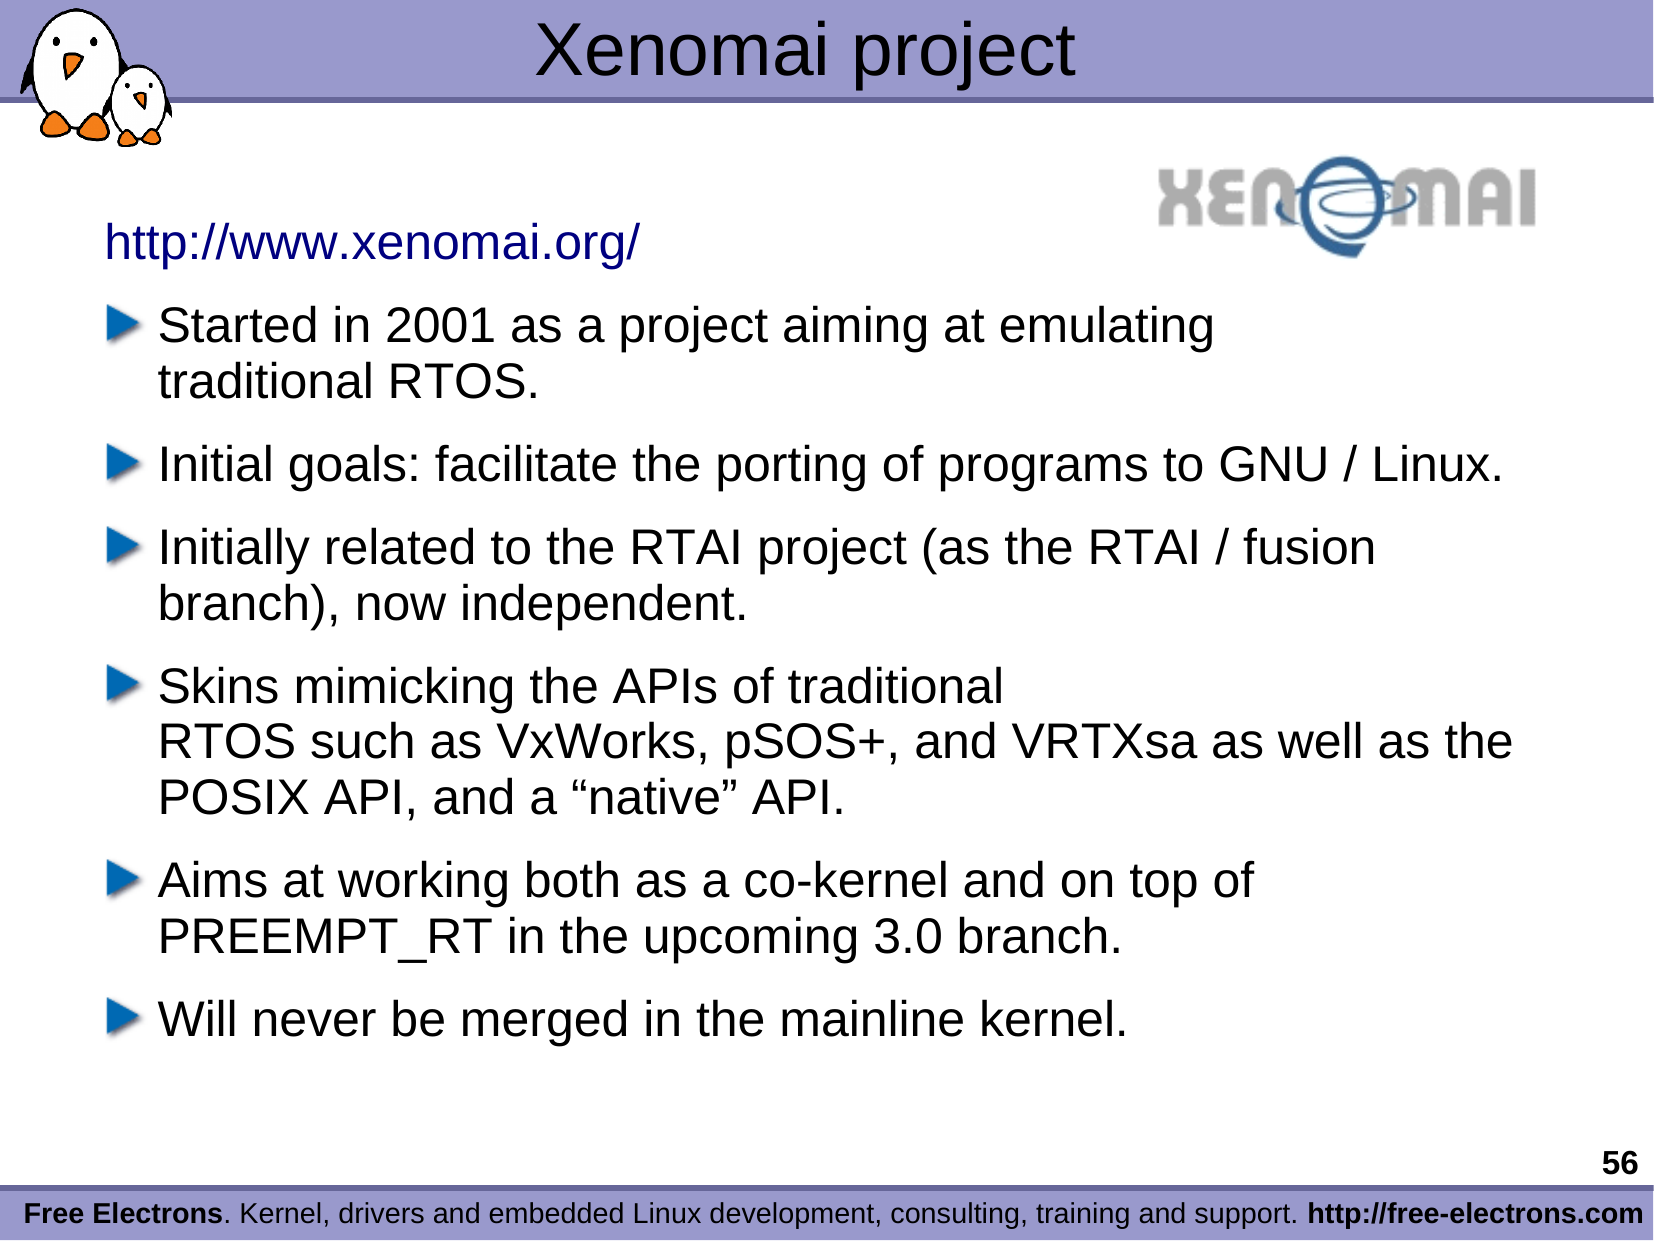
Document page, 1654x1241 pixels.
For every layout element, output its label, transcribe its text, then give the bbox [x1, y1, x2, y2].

title Xenomai project [60, 0, 1551, 100]
picture [1151, 147, 1544, 265]
list http://www.xenomai.org/ Started in 2001 as a project aiming at emulating traditional RTOS. Initial goals: facilitate the porting of programs to GNU / Linux. Initially related to the RTAI project (as the RTAI / fusion branch), now independent. Skins mimicking the APIs of traditional RTOS such as VxWorks, pSOS+, and VRTXsa as well as the POSIX API, and a “native” API. Aims at working both as a co-kernel and on top of PREEMPT_RT in the upcoming 3.0 branch. Will never be merged in the mainline kernel. [86, 214, 1565, 1123]
picture [20, 8, 172, 147]
